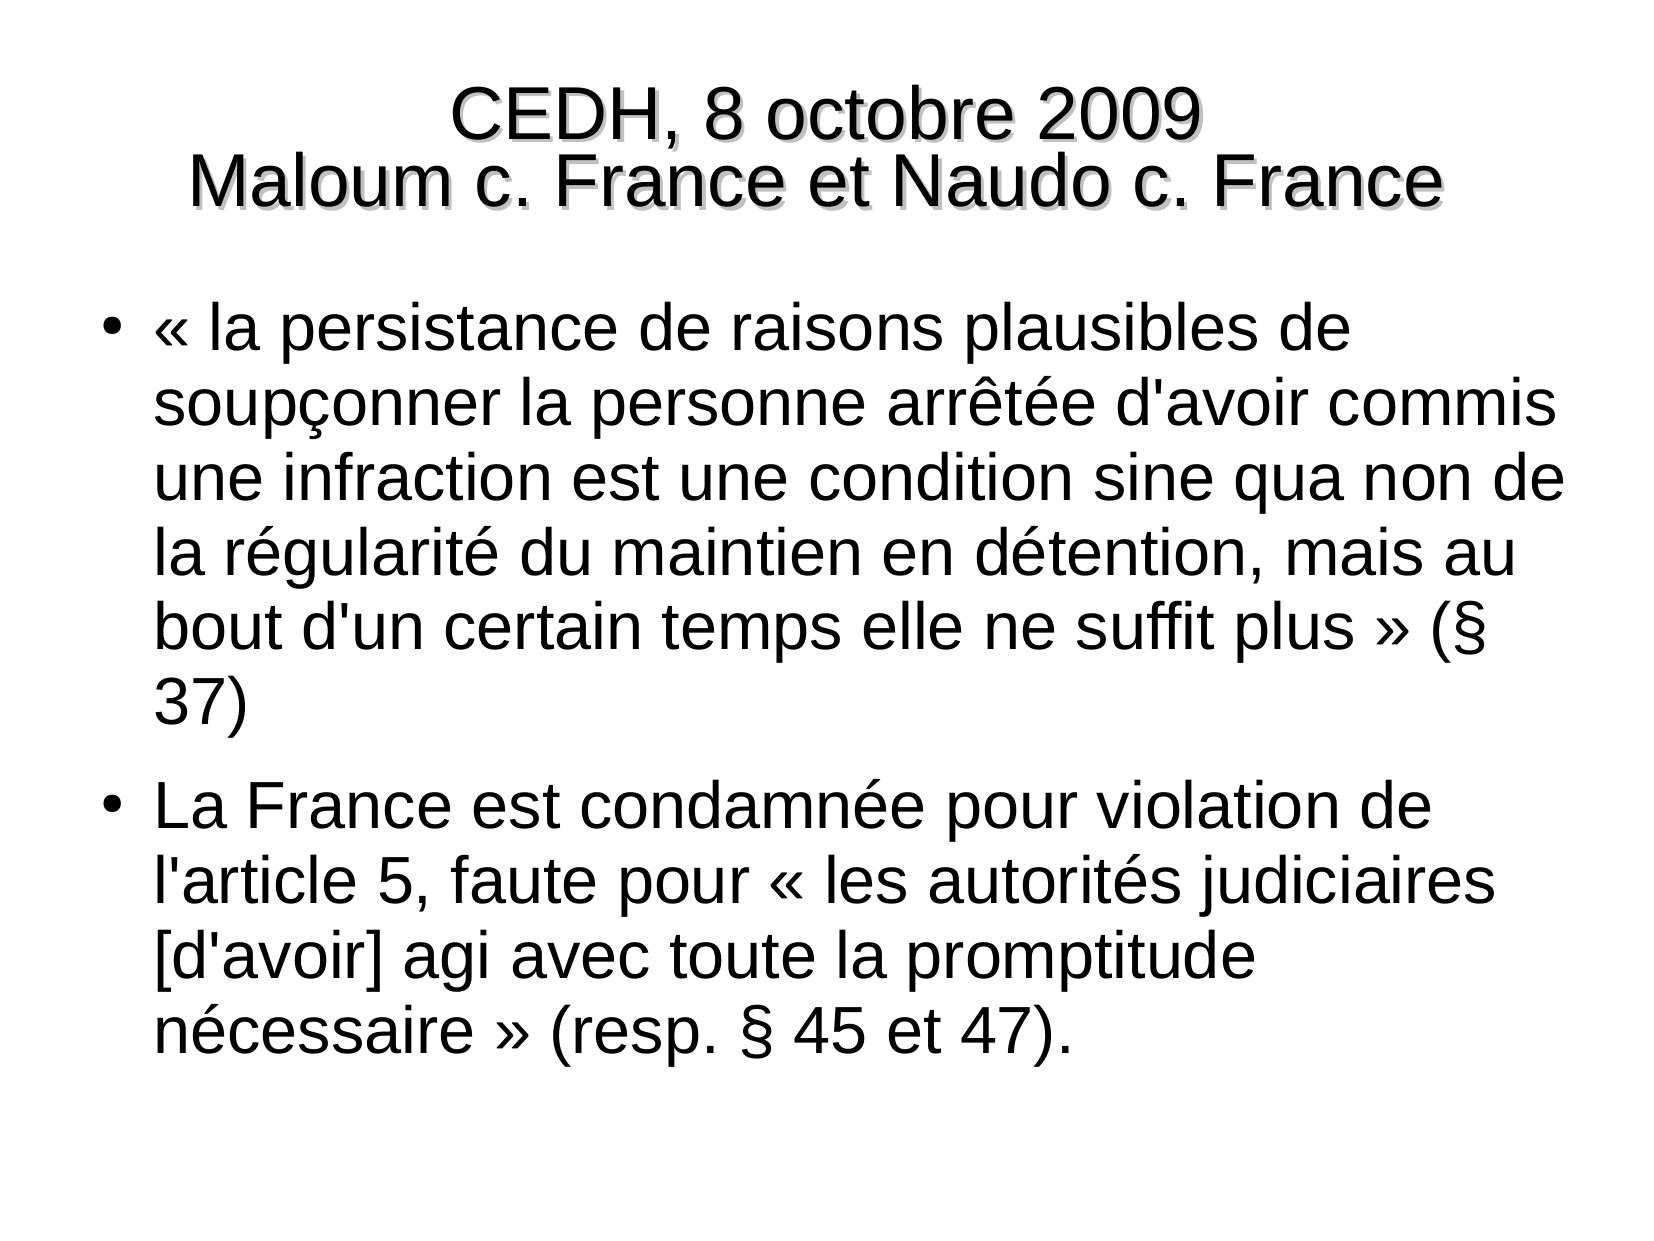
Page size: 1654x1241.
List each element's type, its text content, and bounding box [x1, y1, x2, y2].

title CEDH, 8 octobre 2009 Maloum c. France et Naudo c. France [82, 49, 1571, 257]
list « la persistance de raisons plausibles de soupçonner la personne arrêtée d'avoir commis une infraction est une condition sine qua non de la régularité du maintien en détention, mais au bout d'un certain temps elle ne suffit plus » (§ 37) La France est condamnée pour violation de l'article 5, faute pour « les autorités judiciaires [d'avoir] agi avec toute la promptitude nécessaire » (resp. § 45 et 47). [82, 290, 1571, 1010]
